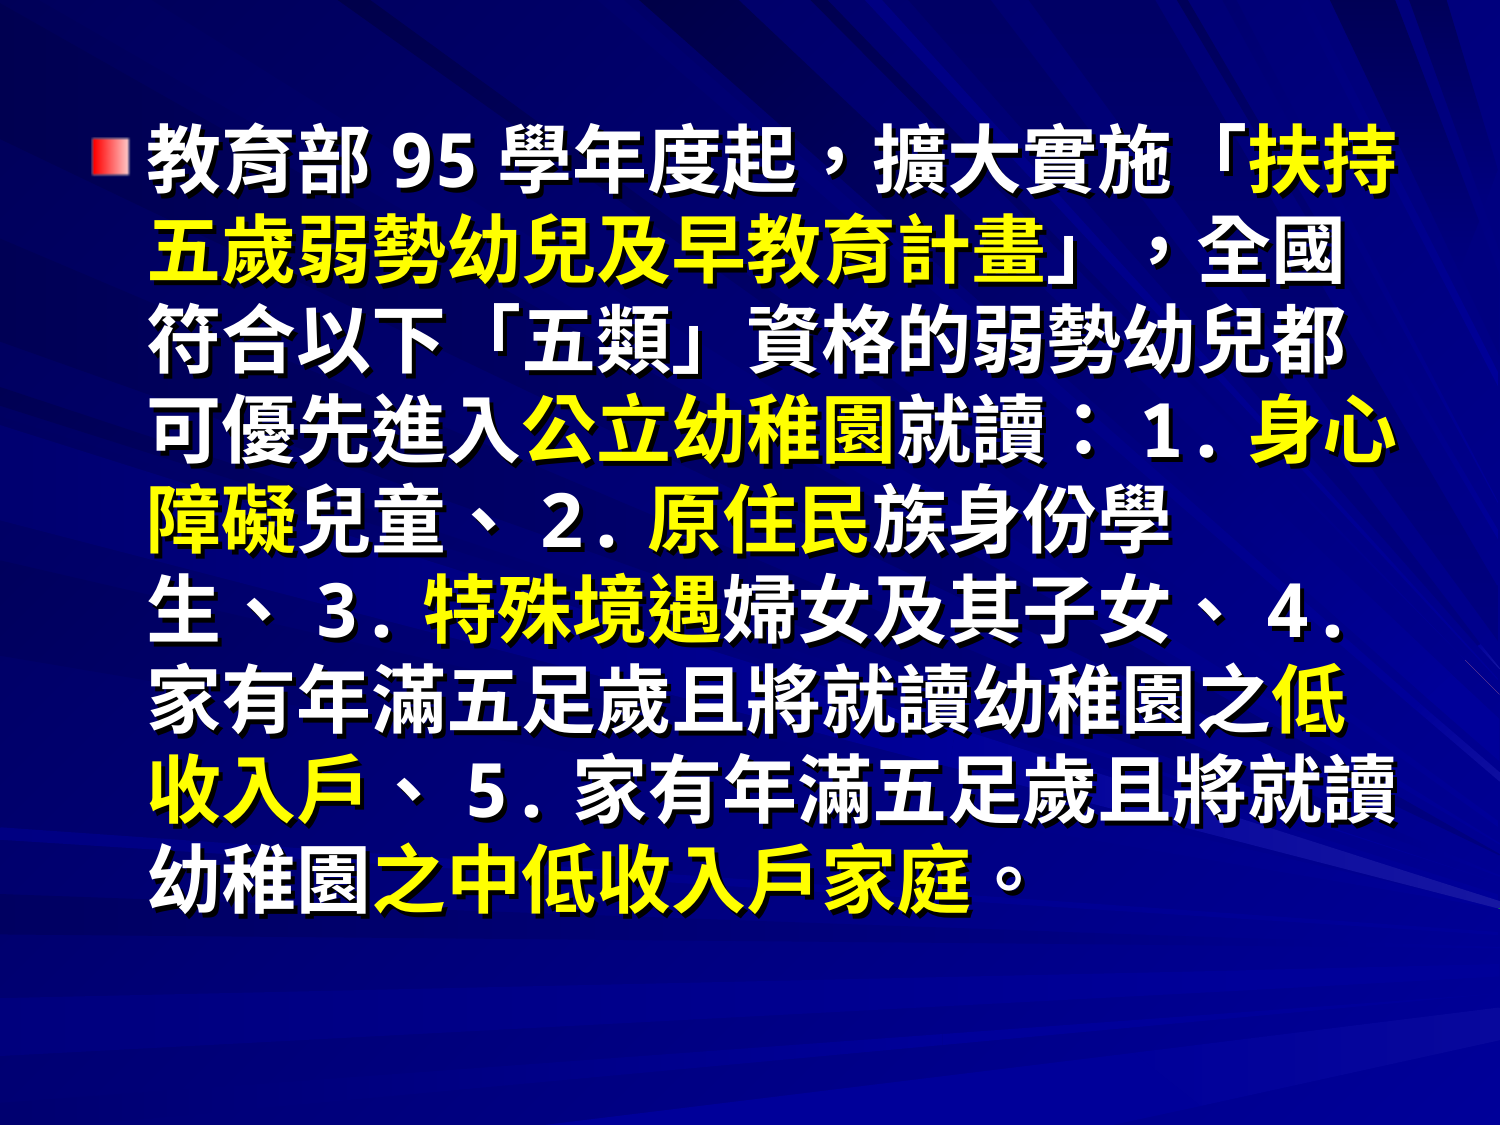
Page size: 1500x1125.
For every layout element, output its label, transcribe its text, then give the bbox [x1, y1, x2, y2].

list 教育部95學年度起，擴大實施「扶持五歲弱勢幼兒及早教育計畫」，全國符合以下「五類」資格的弱勢幼兒都可優先進入公立幼稚園就讀：1.身心障礙兒童、2.原住民族身份學生、3.特殊境遇婦女及其子女、4.家有年滿五足歲且將就讀幼稚園之低收入戶、5.家有年滿五足歲且將就讀幼稚園之中低收入戶家庭。 [75, 105, 1426, 1006]
